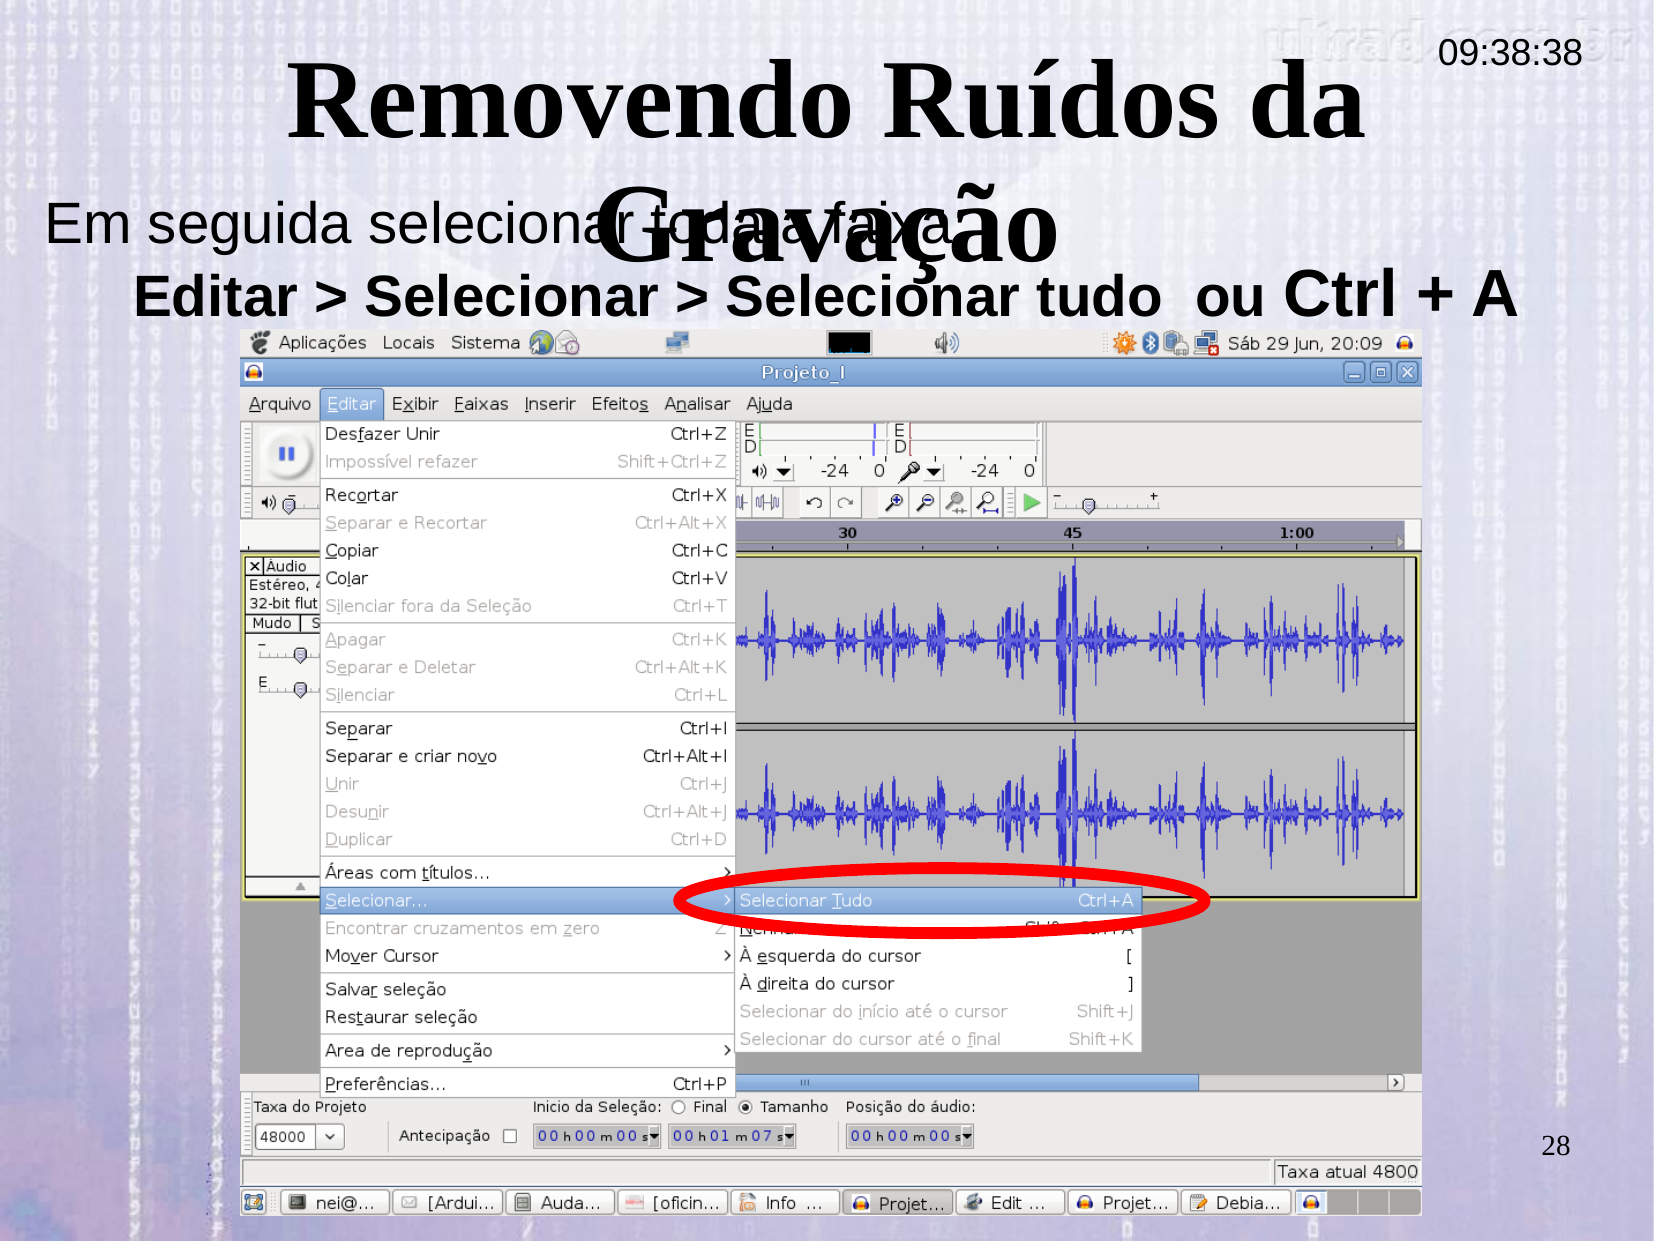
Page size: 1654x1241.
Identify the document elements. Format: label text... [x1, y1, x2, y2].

text_box Removendo Ruídos da Gravação [29, 29, 1625, 183]
text_box 12:04:17 [1423, 23, 1631, 94]
picture [0, 0, 1654, 1241]
text_box Em seguida selecionar toda a faixa: Editar > Selecionar > Selecionar tudo ou Ctrl + A [29, 183, 1625, 338]
